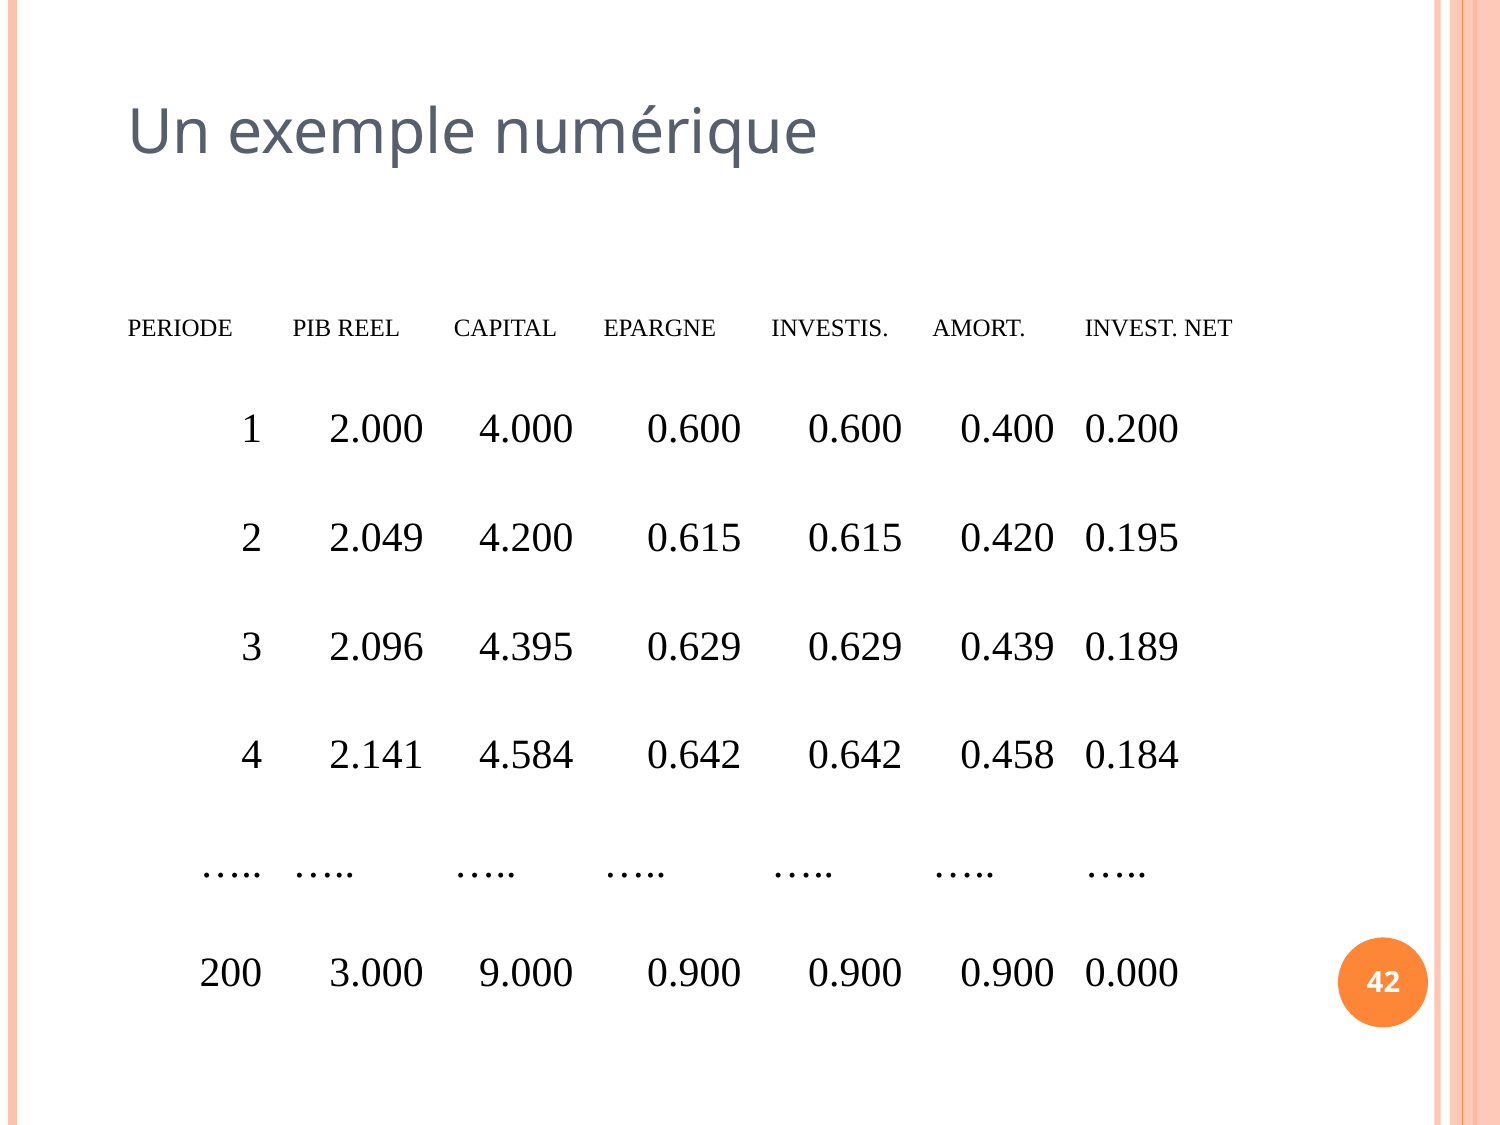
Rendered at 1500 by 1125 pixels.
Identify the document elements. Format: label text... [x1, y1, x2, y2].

table_cell 0.184 [1070, 676, 1311, 785]
table_cell 200 [113, 894, 278, 1003]
table_header PIB REEL [278, 239, 439, 350]
table_cell 4 [113, 676, 278, 785]
table_cell ….. [589, 785, 756, 894]
table_cell ….. [756, 785, 918, 894]
table_cell 0.642 [589, 676, 756, 785]
table_cell ….. [113, 785, 278, 894]
table_cell 0.439 [918, 568, 1070, 676]
table_cell 0.000 [1070, 894, 1311, 1003]
table_cell 2.141 [278, 676, 439, 785]
table_header INVESTIS. [756, 239, 918, 350]
slide_number <numéro> [1333, 940, 1434, 1027]
table_cell 3 [113, 568, 278, 676]
table_cell 4.000 [439, 350, 589, 459]
table_cell 4.395 [439, 568, 589, 676]
table_cell ….. [278, 785, 439, 894]
table_header AMORT. [918, 239, 1070, 350]
table_cell 2.096 [278, 568, 439, 676]
table_cell 0.600 [756, 350, 918, 459]
table_cell 0.629 [589, 568, 756, 676]
table_header PERIODE [113, 239, 278, 350]
table_cell 0.900 [918, 894, 1070, 1003]
table_cell 0.615 [756, 459, 918, 568]
table_cell 0.900 [756, 894, 918, 1003]
table_cell 0.642 [756, 676, 918, 785]
table_cell 4.584 [439, 676, 589, 785]
table_header CAPITAL [439, 239, 589, 350]
table_cell 2.000 [278, 350, 439, 459]
title Un exemple numérique [112, 37, 1450, 174]
table_cell ….. [918, 785, 1070, 894]
table_cell 0.600 [589, 350, 756, 459]
table_cell 1 [113, 350, 278, 459]
table_cell 0.189 [1070, 568, 1311, 676]
table_cell 0.400 [918, 350, 1070, 459]
table_header INVEST. NET [1070, 239, 1311, 350]
table_cell 0.615 [589, 459, 756, 568]
table_cell 2.049 [278, 459, 439, 568]
table_cell 2 [113, 459, 278, 568]
table_header EPARGNE [589, 239, 756, 350]
table_cell 0.200 [1070, 350, 1311, 459]
table_cell ….. [439, 785, 589, 894]
table_cell 0.629 [756, 568, 918, 676]
table_cell 0.458 [918, 676, 1070, 785]
table_cell 0.420 [918, 459, 1070, 568]
table_cell 4.200 [439, 459, 589, 568]
table_cell ….. [1070, 785, 1311, 894]
table_cell 9.000 [439, 894, 589, 1003]
table_cell 0.195 [1070, 459, 1311, 568]
table_cell 0.900 [589, 894, 756, 1003]
table_cell 3.000 [278, 894, 439, 1003]
